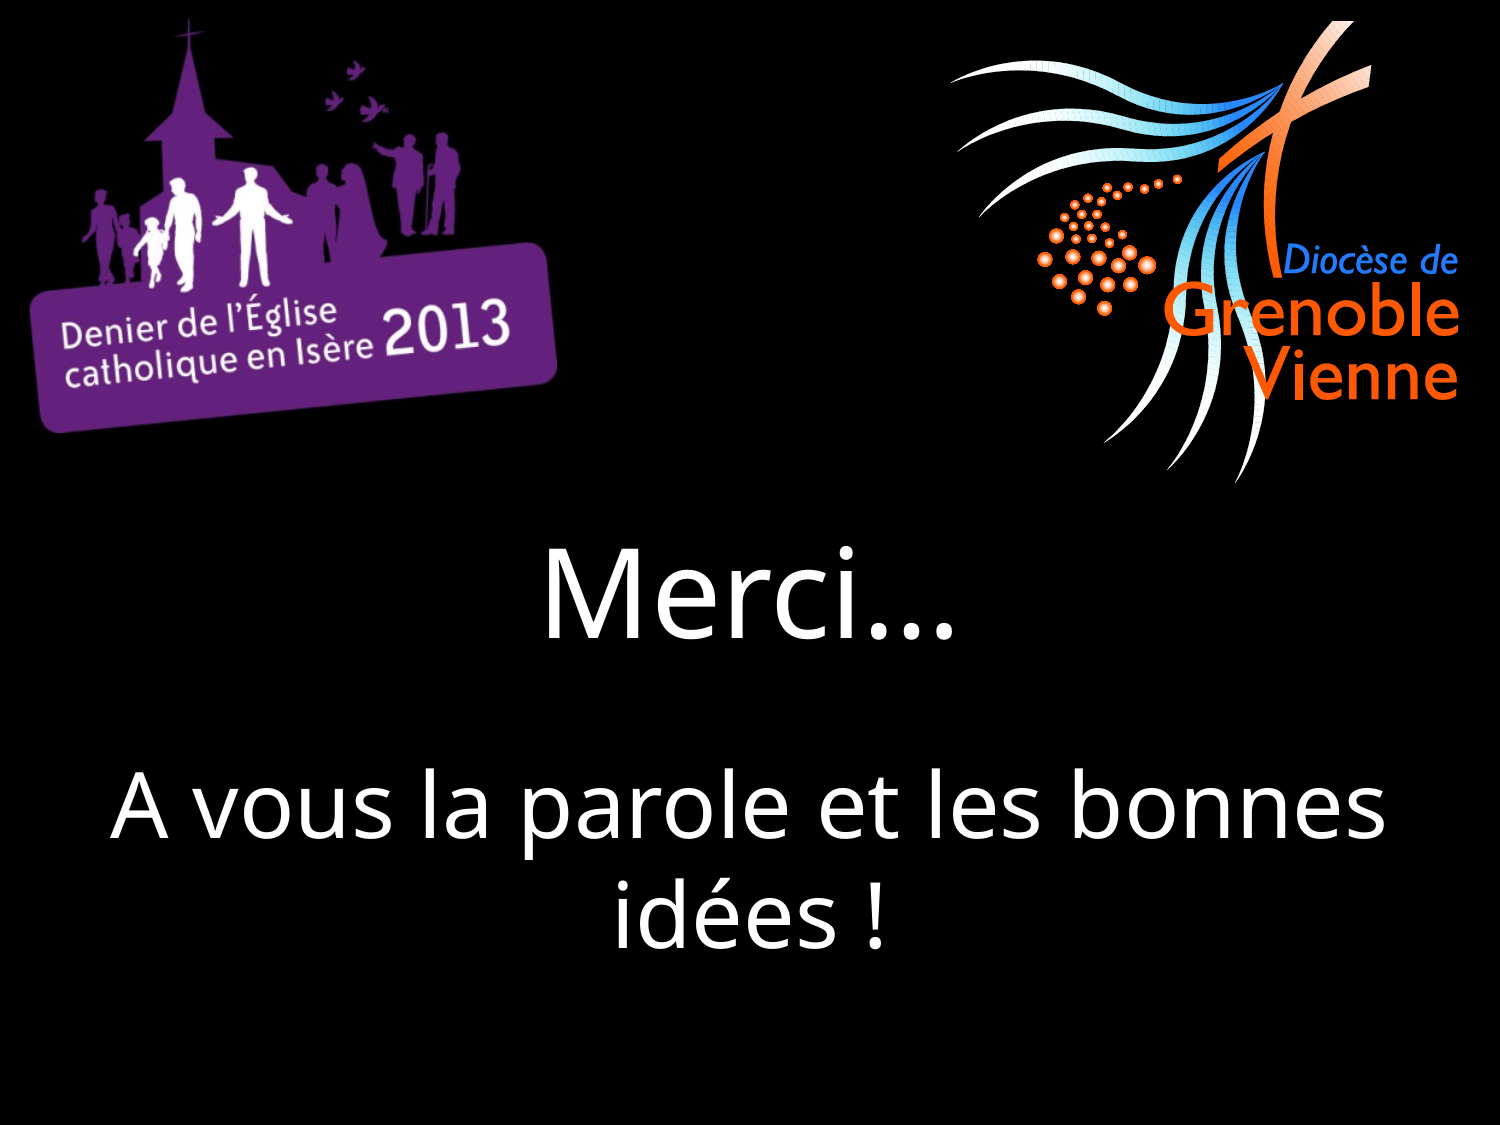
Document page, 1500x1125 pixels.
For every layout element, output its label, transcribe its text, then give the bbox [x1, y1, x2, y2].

picture [950, 19, 1459, 483]
title Merci… [75, 503, 1426, 674]
picture [29, 19, 557, 433]
text_box A vous la parole et les bonnes idées ! [0, 739, 1500, 868]
